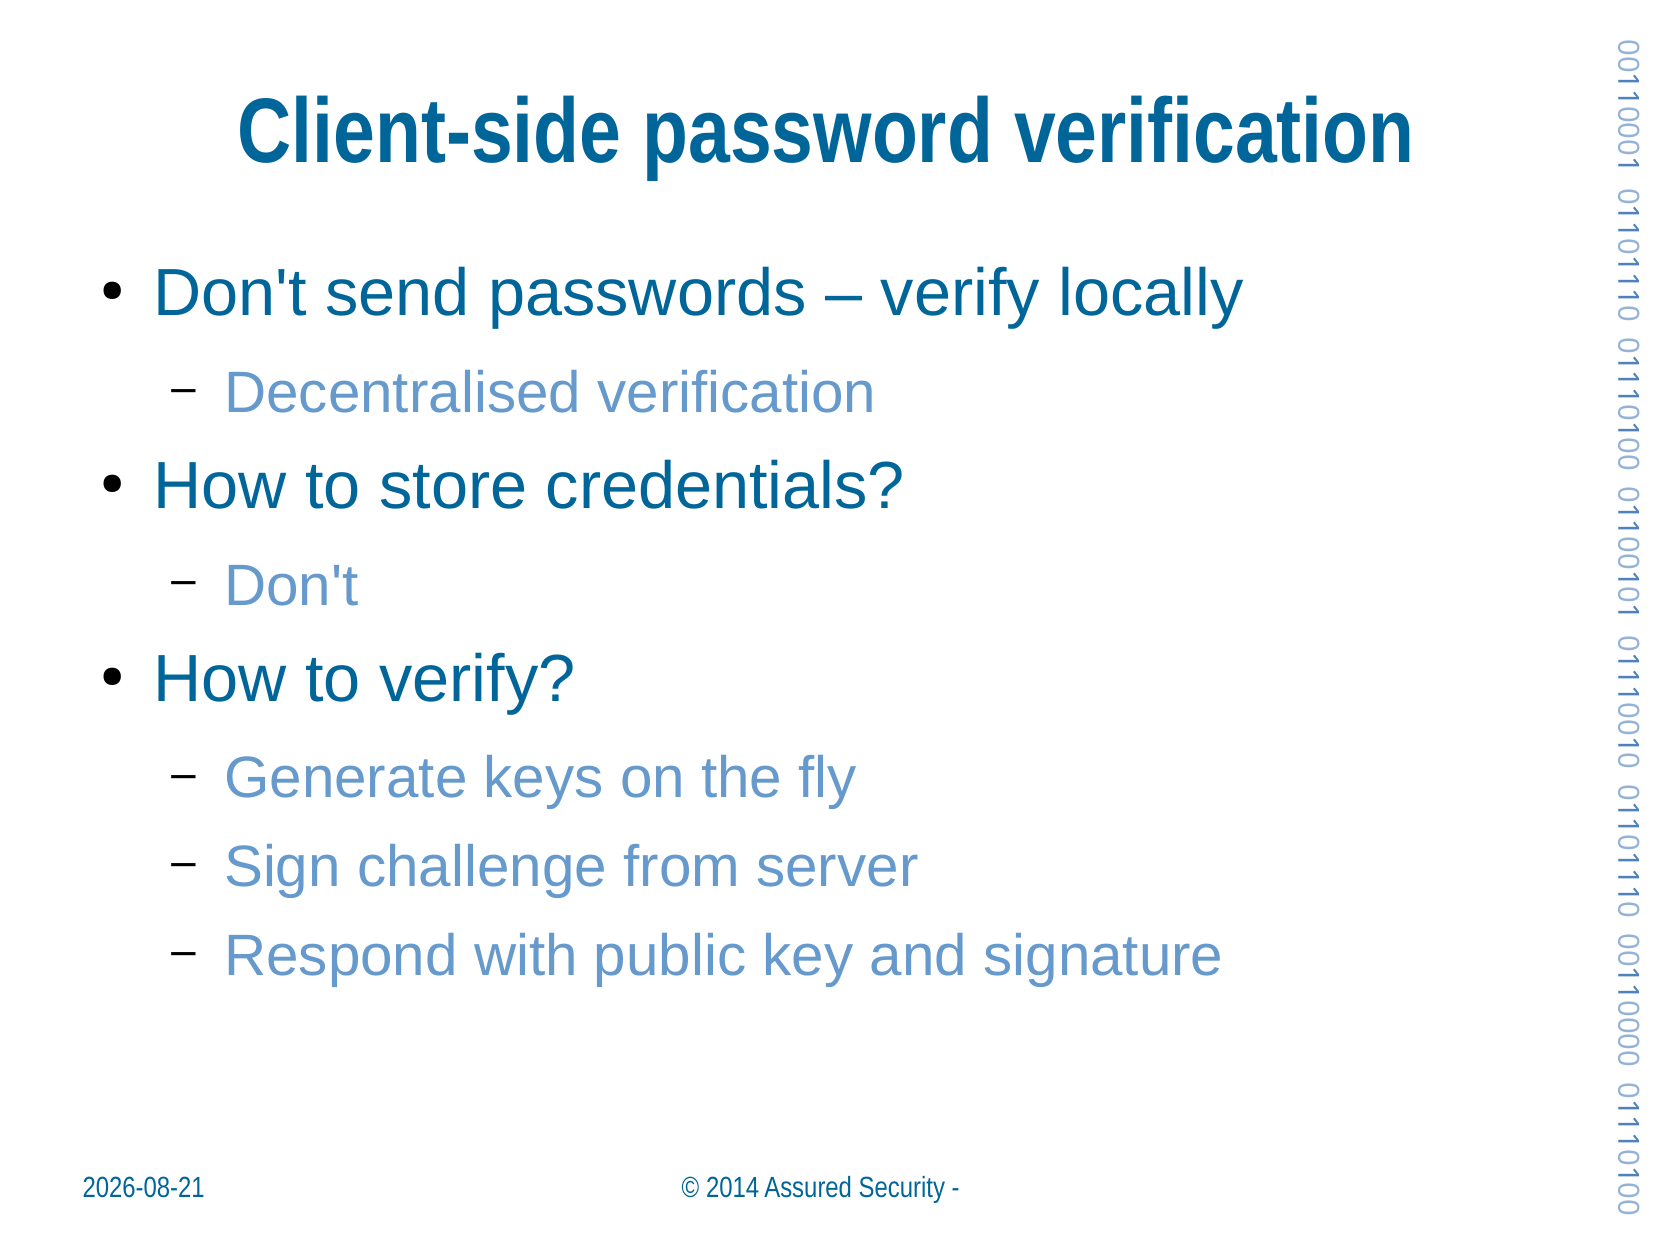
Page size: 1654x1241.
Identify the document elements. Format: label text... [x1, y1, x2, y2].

picture [693, 1178, 698, 1189]
list Don't send passwords – verify locally Decentralised verification How to store credentials? Don't How to verify? Generate keys on the fly Sign challenge from server Respond with public key and signature [82, 255, 1571, 1081]
title Client-side password verification [82, 49, 1571, 211]
